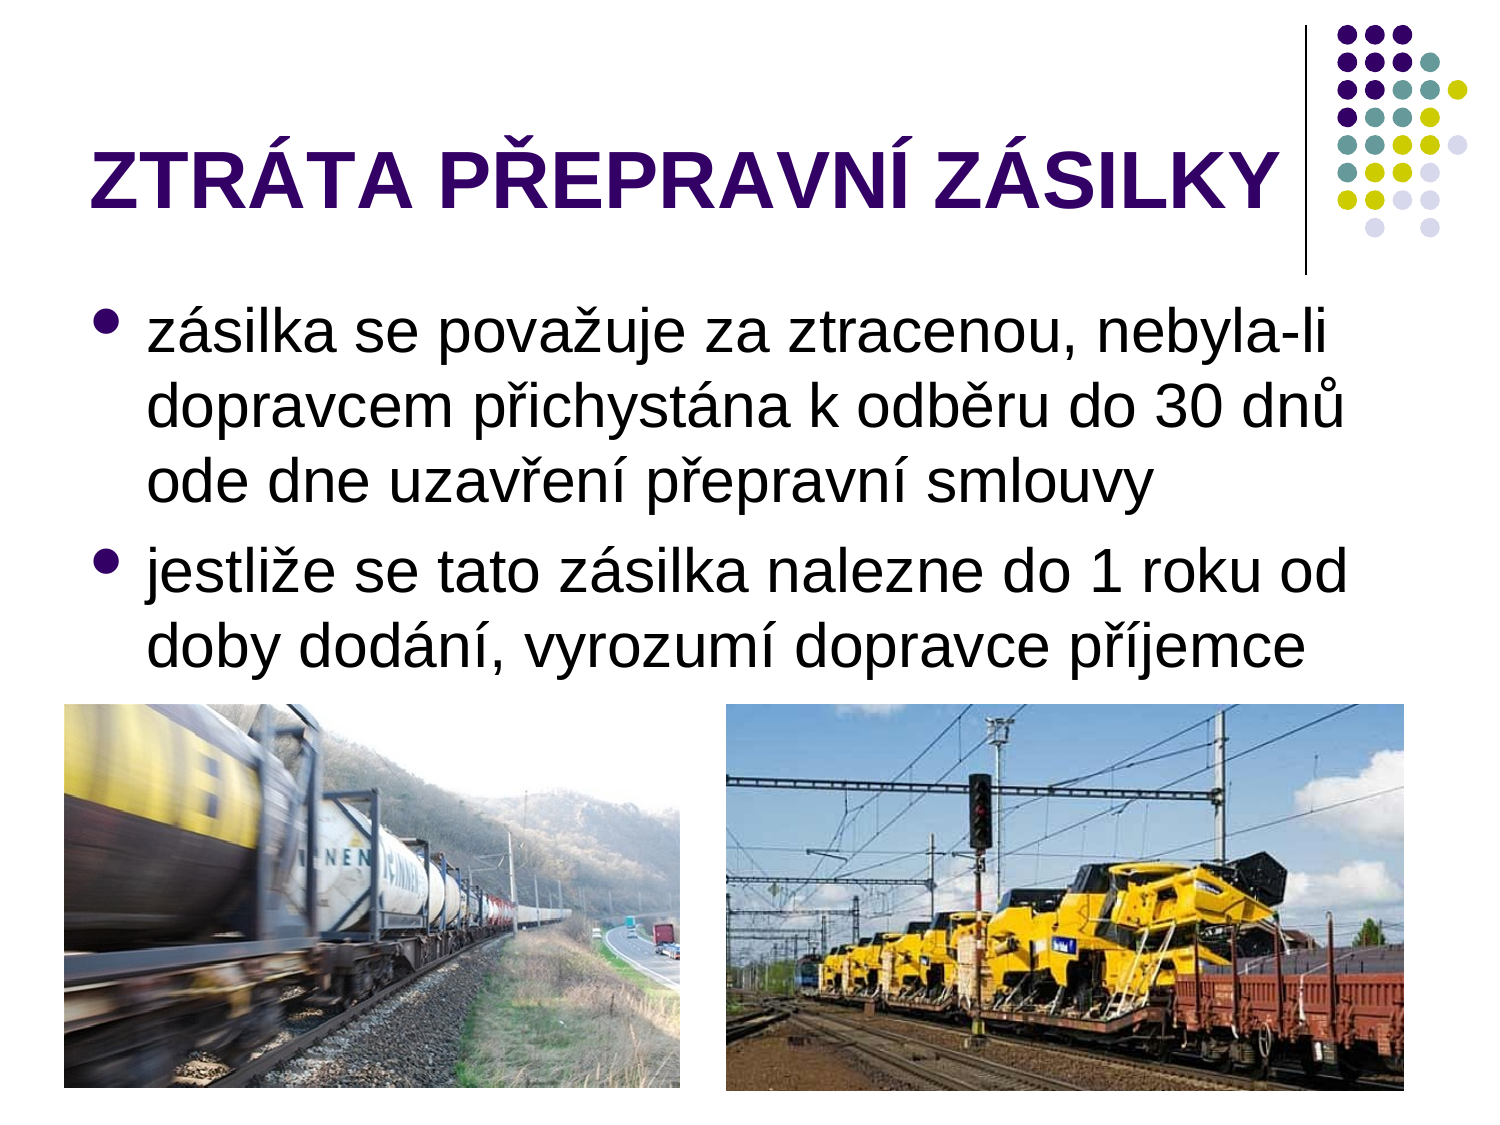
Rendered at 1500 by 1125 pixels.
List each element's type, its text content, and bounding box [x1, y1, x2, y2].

picture [64, 704, 680, 1089]
picture [726, 704, 1404, 1091]
title ZTRÁTA PŘEPRAVNÍ ZÁSILKY [74, 20, 1313, 233]
list zásilka se považuje za ztracenou, nebyla-li dopravcem přichystána k odběru do 30 dnů ode dne uzavření přepravní smlouvy jestliže se tato zásilka nalezne do 1 roku od doby dodání, vyrozumí dopravce příjemce [75, 282, 1426, 1006]
